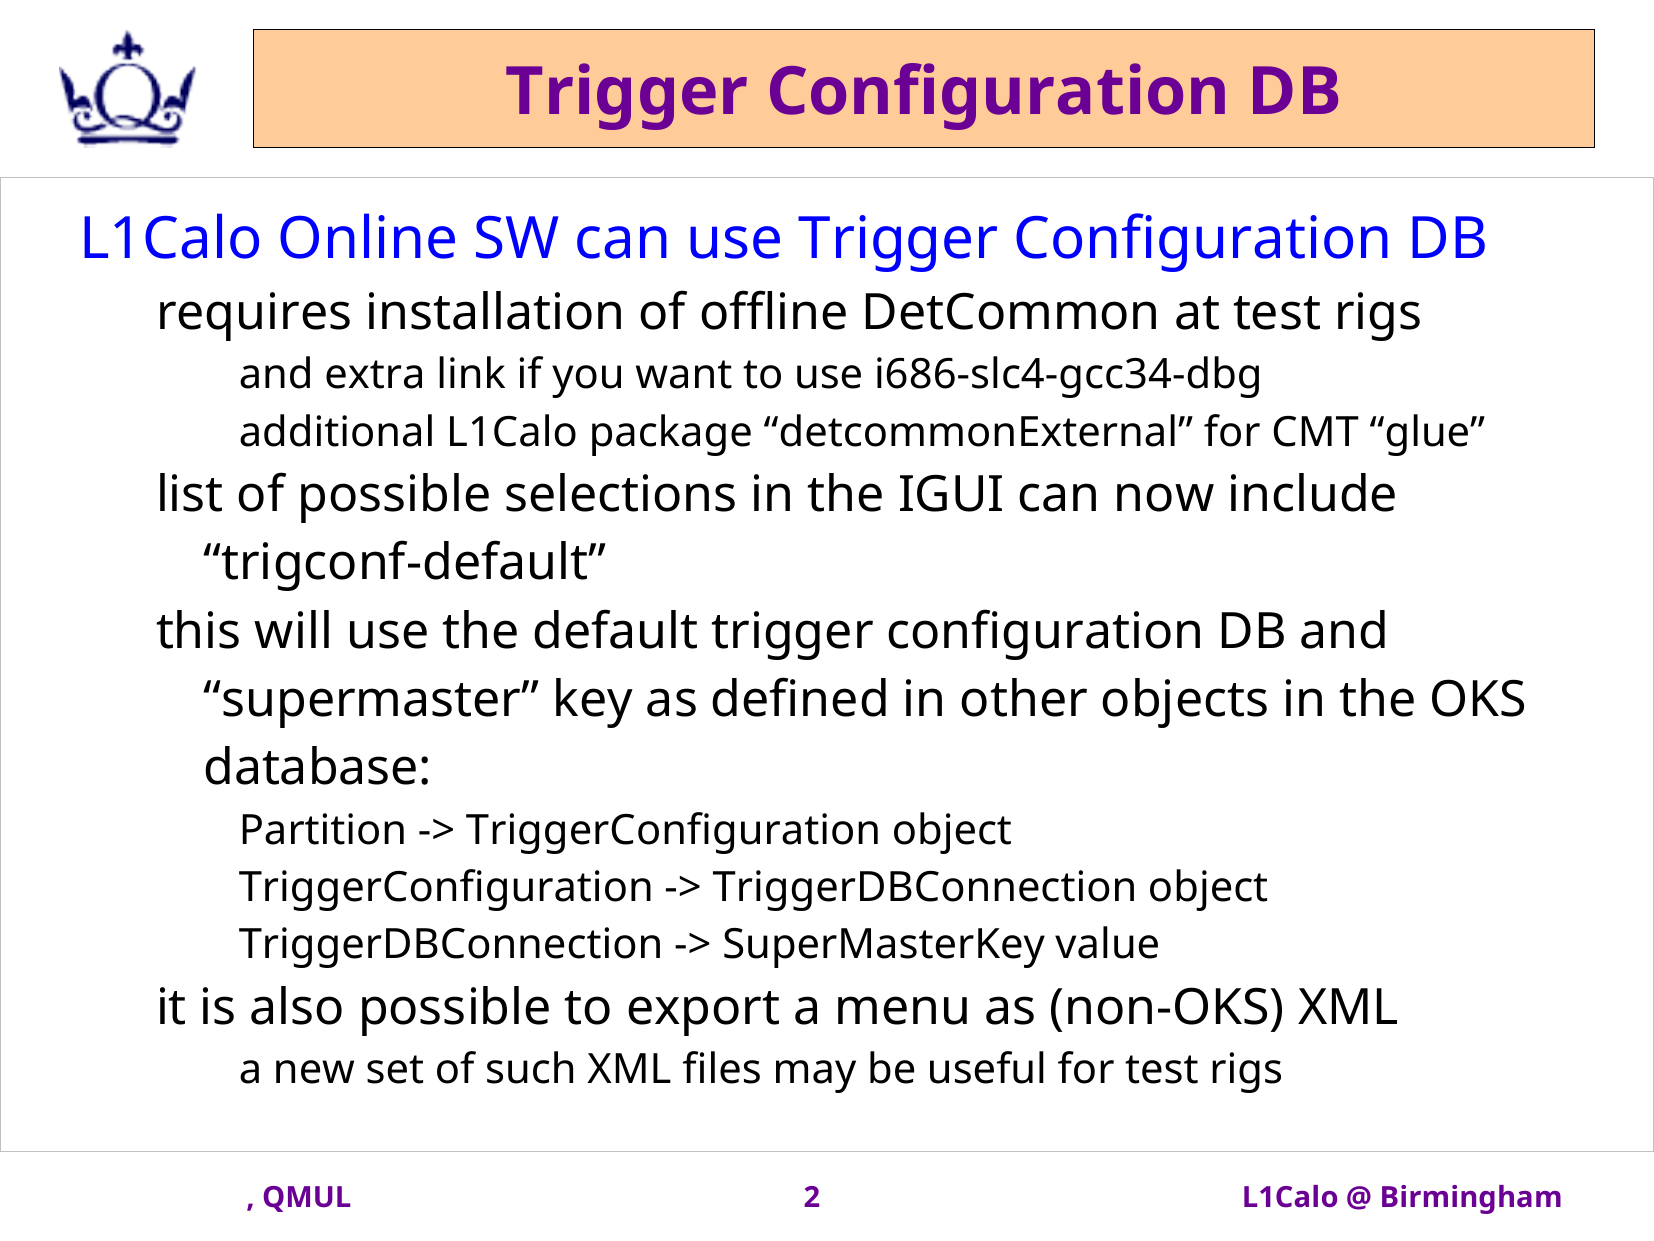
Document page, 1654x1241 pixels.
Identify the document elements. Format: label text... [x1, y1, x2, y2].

list L1Calo Online SW can use Trigger Configuration DB requires installation of offline DetCommon at test rigs and extra link if you want to use i686-slc4-gcc34-dbg additional L1Calo package “detcommonExternal” for CMT “glue” list of possible selections in the IGUI can now include “trigconf-default” this will use the default trigger configuration DB and “supermaster” key as defined in other objects in the OKS database: Partition -> TriggerConfiguration object TriggerConfiguration -> TriggerDBConnection object TriggerDBConnection -> SuperMasterKey value it is also possible to export a menu as (non-OKS) XML a new set of such XML files may be useful for test rigs [61, 196, 1605, 1117]
picture [59, 29, 200, 148]
title Trigger Configuration DB [253, 29, 1595, 148]
